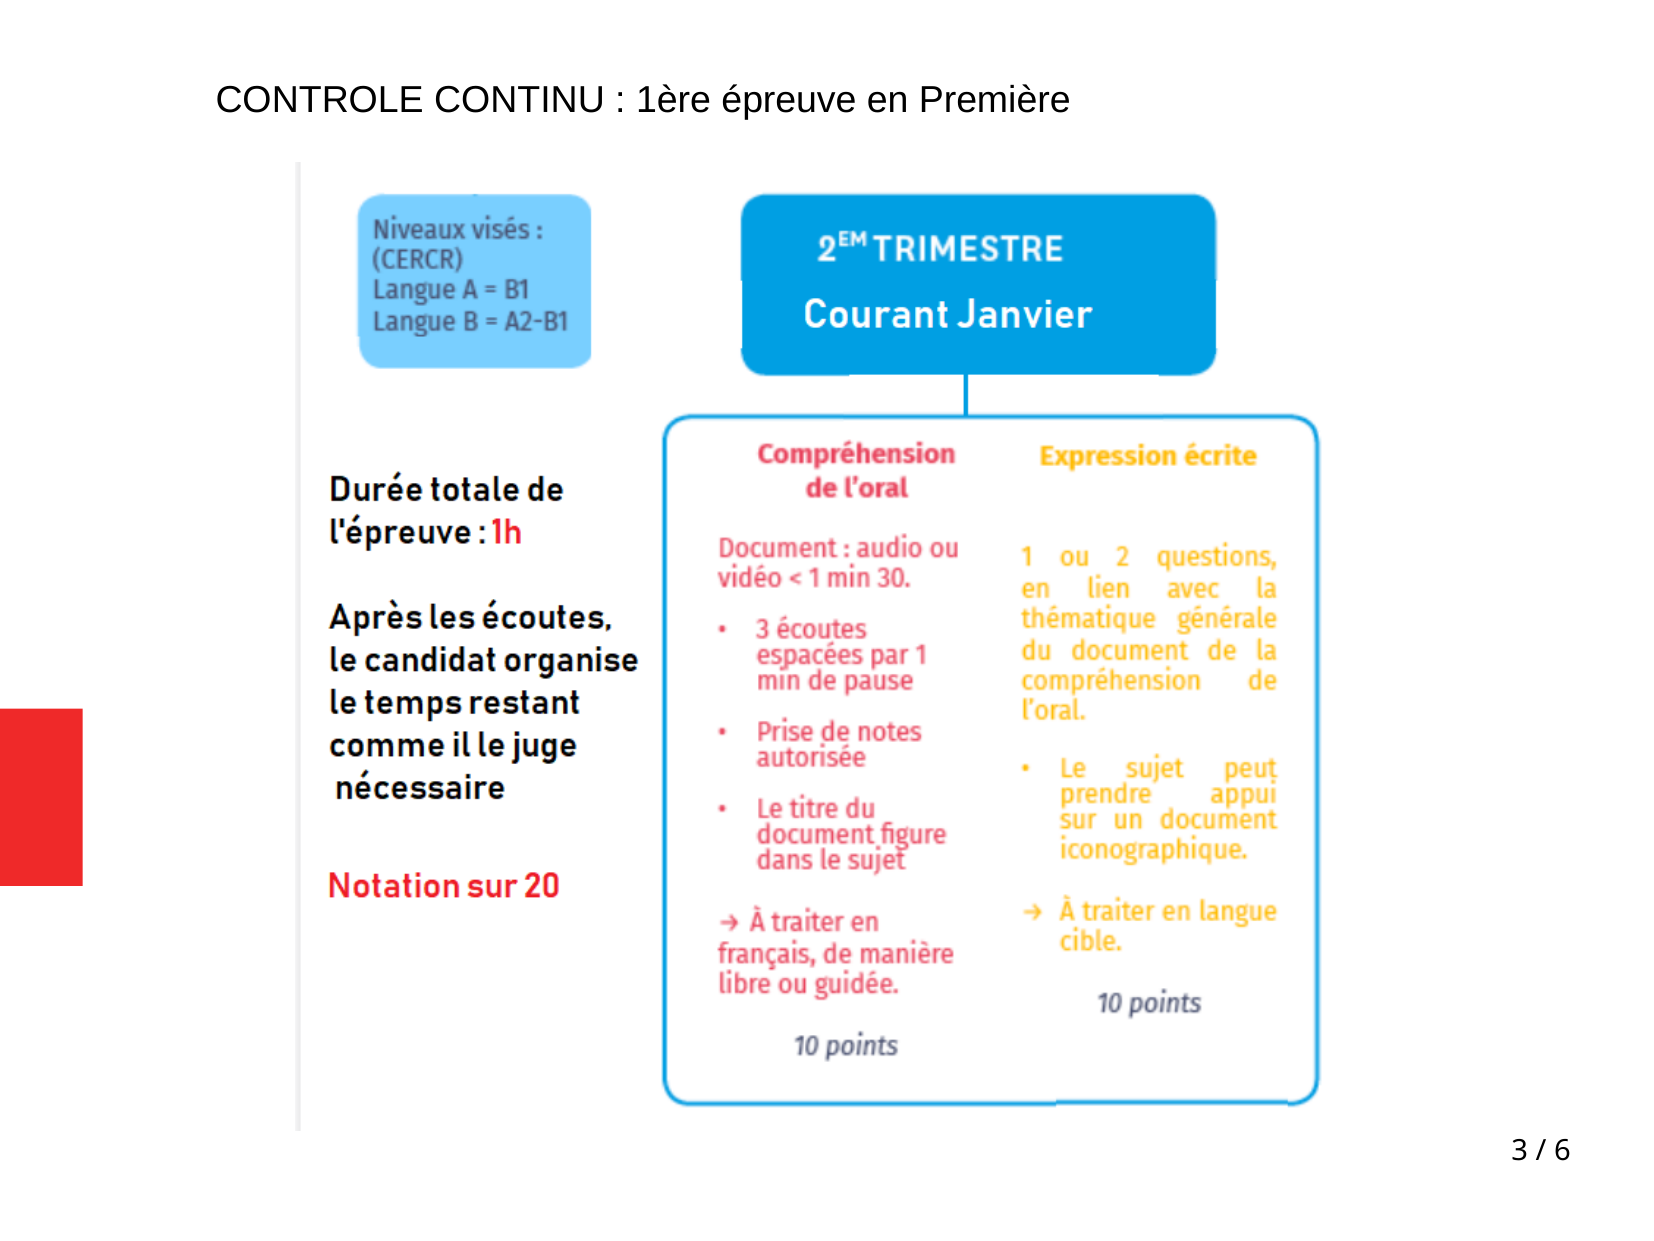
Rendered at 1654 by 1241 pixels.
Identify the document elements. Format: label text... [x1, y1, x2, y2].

picture [295, 162, 1335, 1131]
text_box CONTROLE CONTINU : 1ère épreuve en Première [200, 70, 1489, 128]
